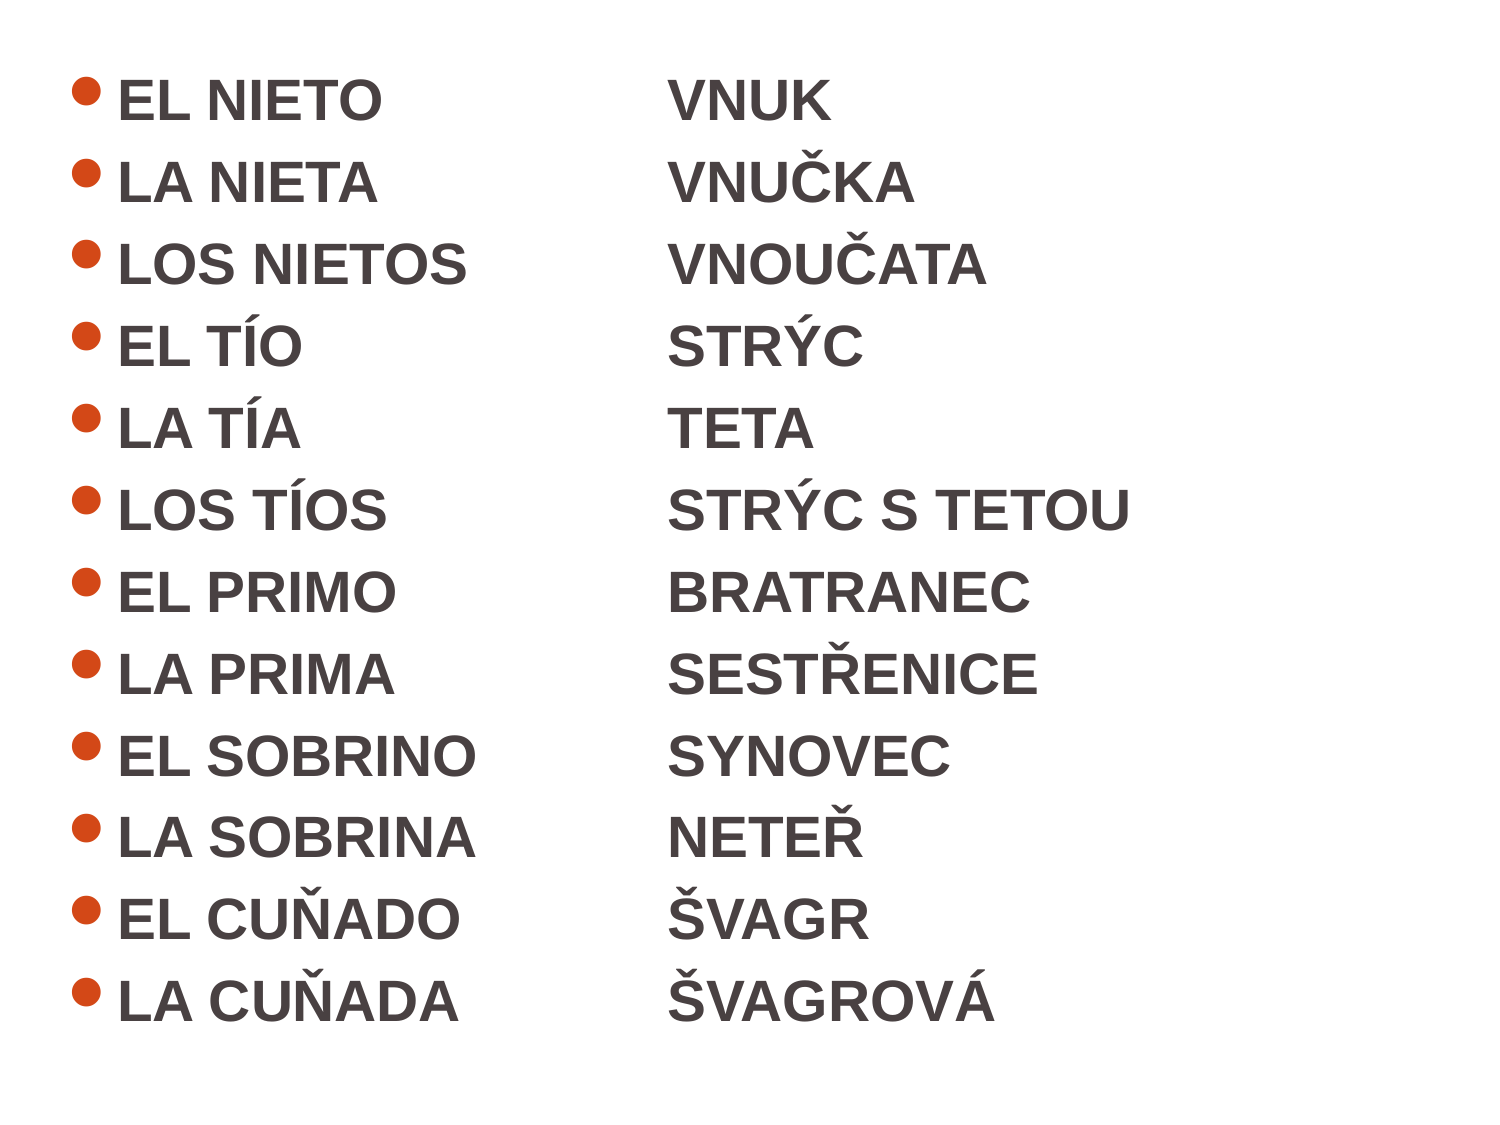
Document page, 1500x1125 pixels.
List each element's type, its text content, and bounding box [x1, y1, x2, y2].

list EL NIETO VNUK LA NIETA VNUČKA LOS NIETOS VNOUČATA EL TÍO STRÝC LA TÍA TETA LOS TÍOS STRÝC S TETOU EL PRIMO BRATRANEC LA PRIMA SESTŘENICE EL SOBRINO SYNOVEC LA SOBRINA NETEŘ EL CUŇADO ŠVAGR LA CUŇADA ŠVAGROVÁ [53, 54, 1459, 1125]
